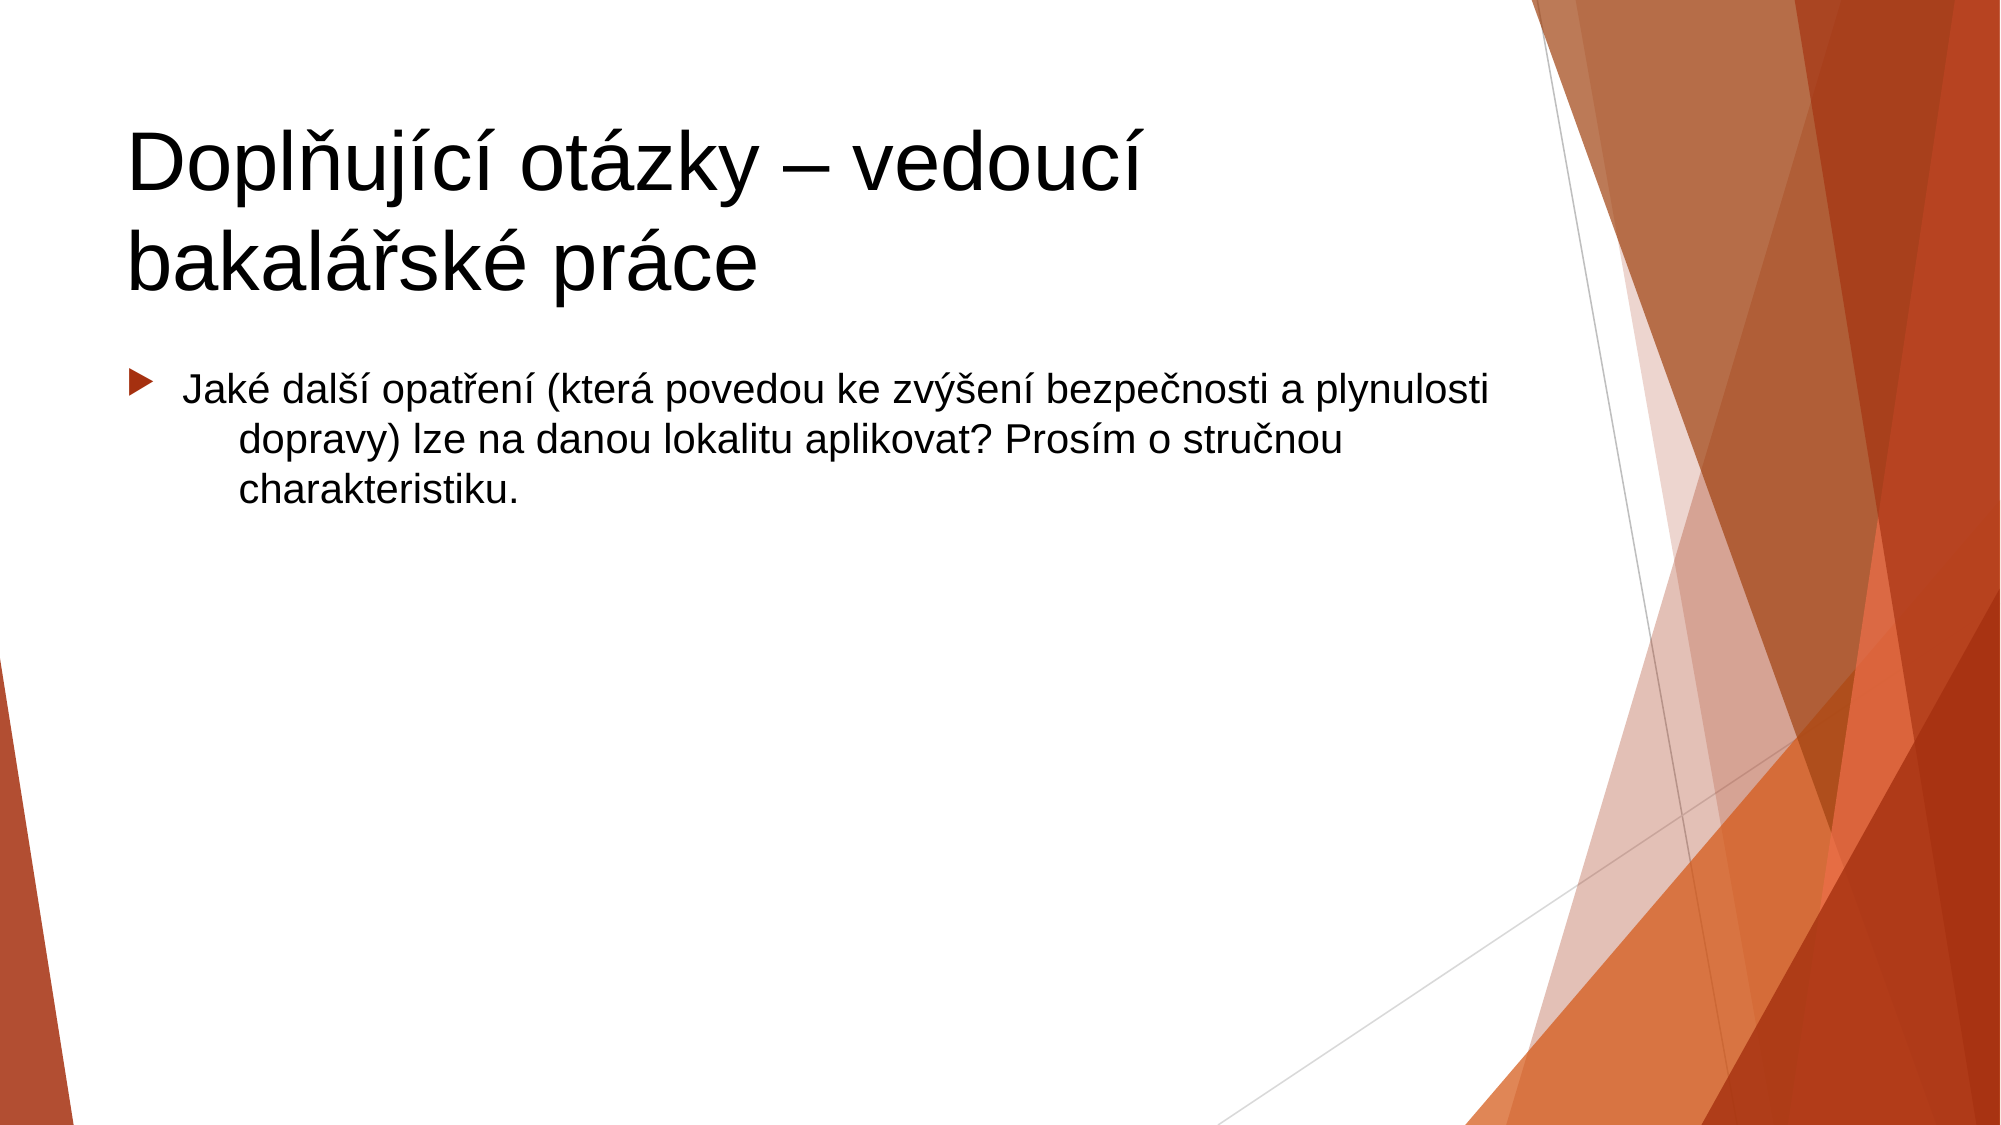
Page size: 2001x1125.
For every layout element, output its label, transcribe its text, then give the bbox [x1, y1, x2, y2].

list Jaké další opatření (která povedou ke zvýšení bezpečnosti a plynulosti dopravy) lze na danou lokalitu aplikovat? Prosím o stručnou charakteristiku. [111, 354, 1522, 992]
title Doplňující otázky – vedoucí bakalářské práce [111, 99, 1522, 317]
